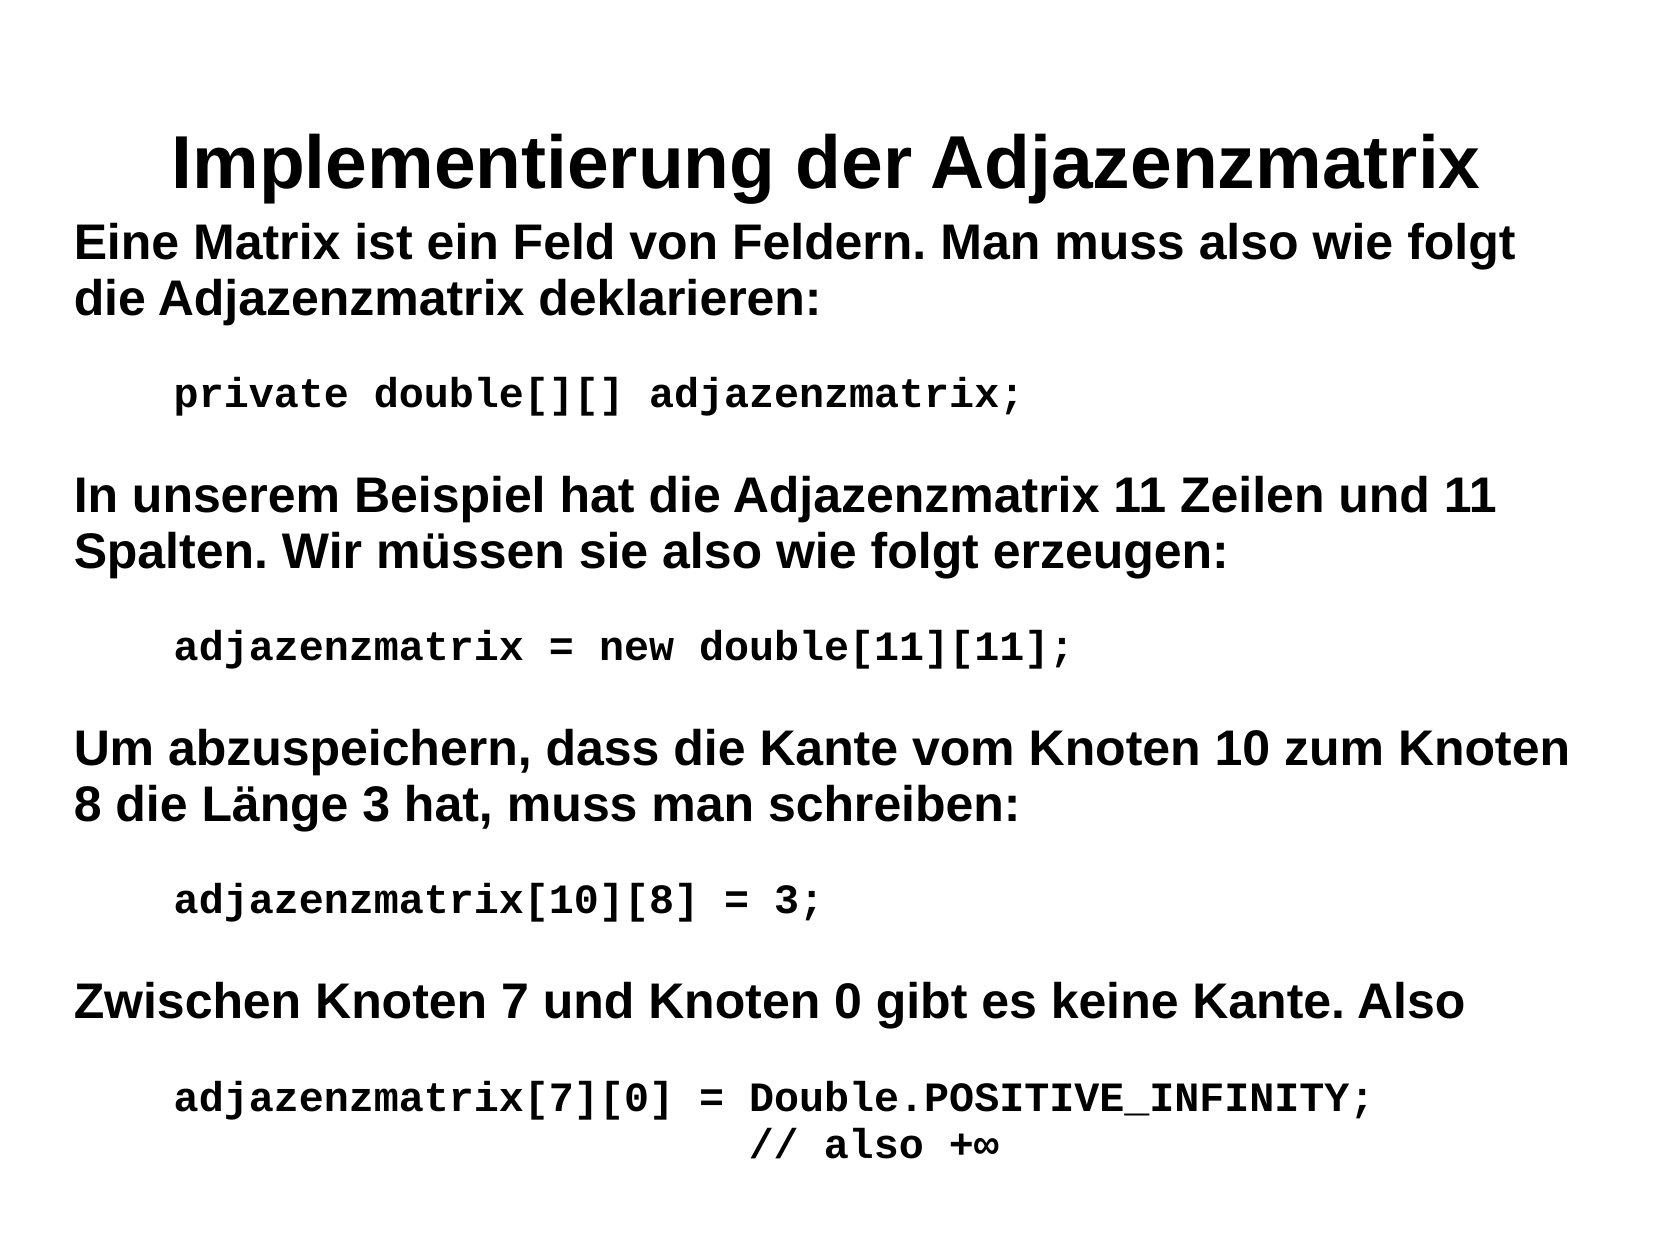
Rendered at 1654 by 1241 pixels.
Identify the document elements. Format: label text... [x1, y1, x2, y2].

text_box Eine Matrix ist ein Feld von Feldern. Man muss also wie folgt die Adjazenzmatrix deklarieren: private double[][] adjazenzmatrix; In unserem Beispiel hat die Adjazenzmatrix 11 Zeilen und 11 Spalten. Wir müssen sie also wie folgt erzeugen: adjazenzmatrix = new double[11][11]; Um abzuspeichern, dass die Kante vom Knoten 10 zum Knoten 8 die Länge 3 hat, muss man schreiben: adjazenzmatrix[10][8] = 3; Zwischen Knoten 7 und Knoten 0 gibt es keine Kante. Also adjazenzmatrix[7][0] = Double.POSITIVE_INFINITY; // also +∞ [59, 206, 1595, 1194]
title Implementierung der Adjazenzmatrix [88, 88, 1565, 206]
